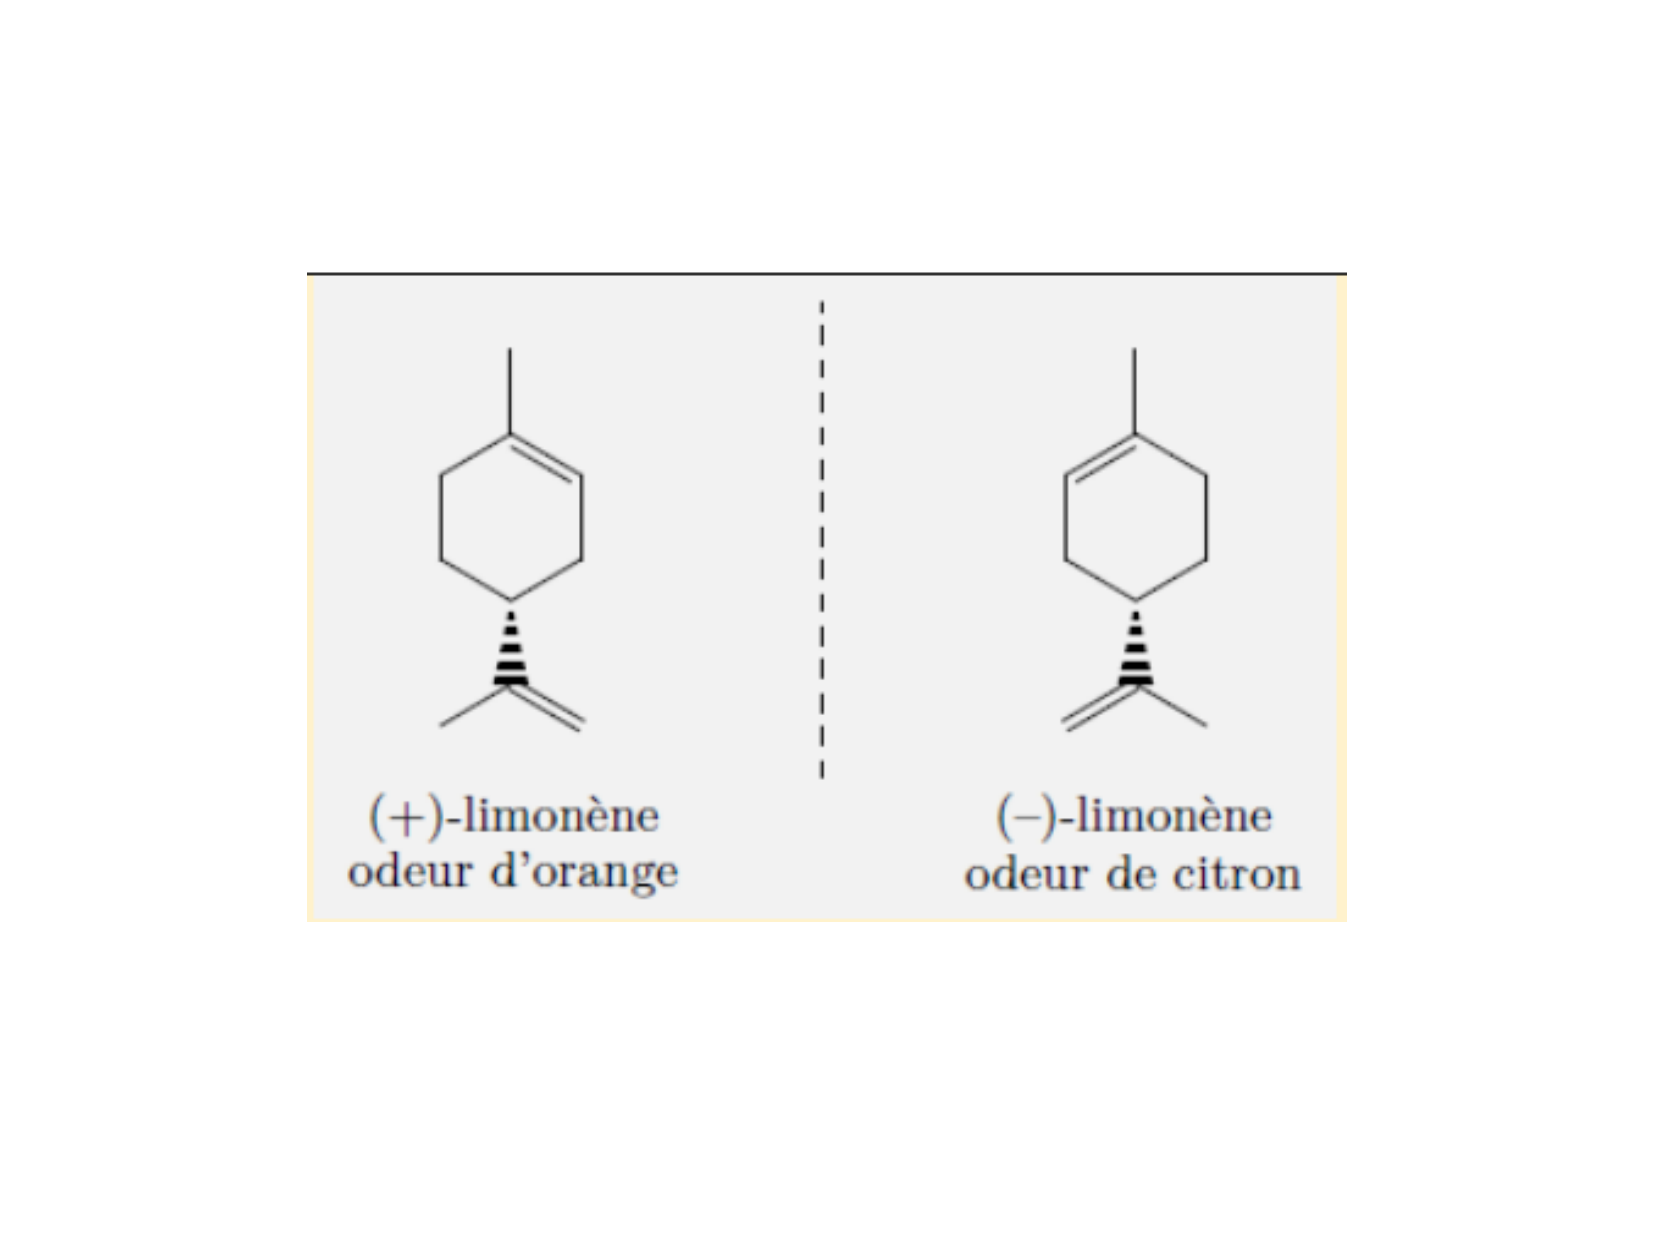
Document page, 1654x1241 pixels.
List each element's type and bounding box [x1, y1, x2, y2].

picture [307, 271, 1347, 922]
